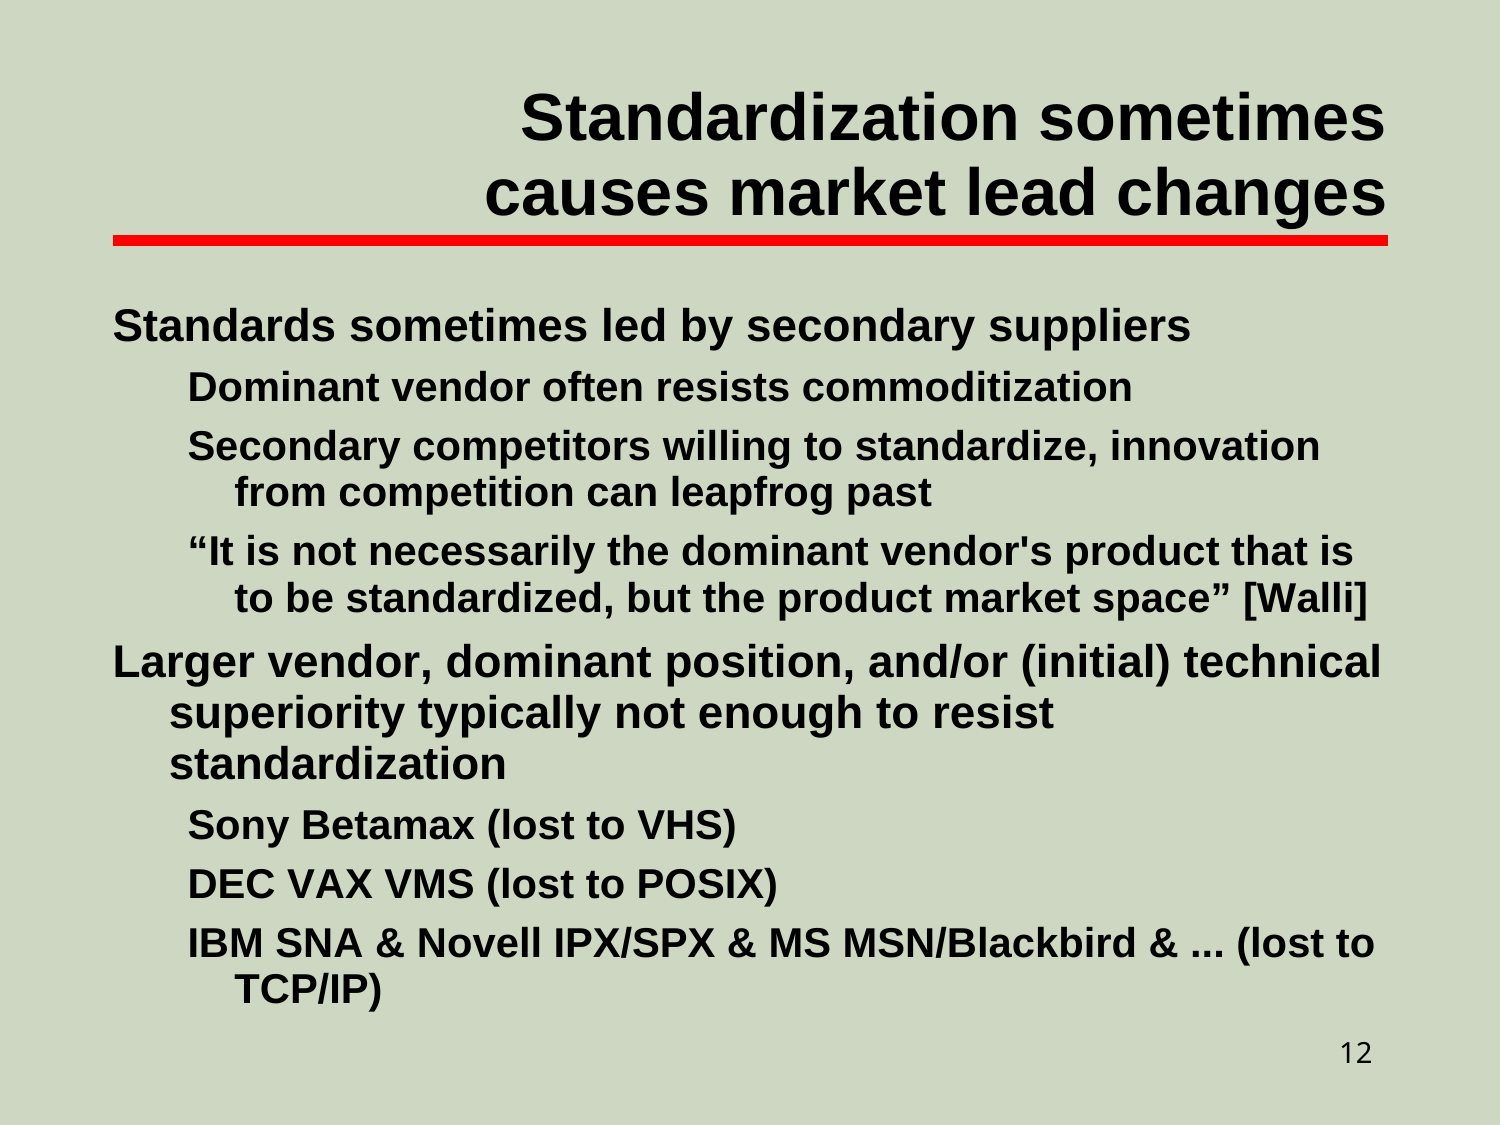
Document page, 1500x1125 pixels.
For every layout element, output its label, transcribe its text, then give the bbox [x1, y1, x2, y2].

list Standards sometimes led by secondary suppliers Dominant vendor often resists commoditization Secondary competitors willing to standardize, innovation from competition can leapfrog past “It is not necessarily the dominant vendor's product that is to be standardized, but the product market space” [Walli] Larger vendor, dominant position, and/or (initial) technical superiority typically not enough to resist standardization Sony Betamax (lost to VHS) DEC VAX VMS (lost to POSIX) IBM SNA & Novell IPX/SPX & MS MSN/Blackbird & ... (lost to TCP/IP) [112, 299, 1388, 1111]
title Standardization sometimes causes market lead changes [337, 79, 1388, 230]
